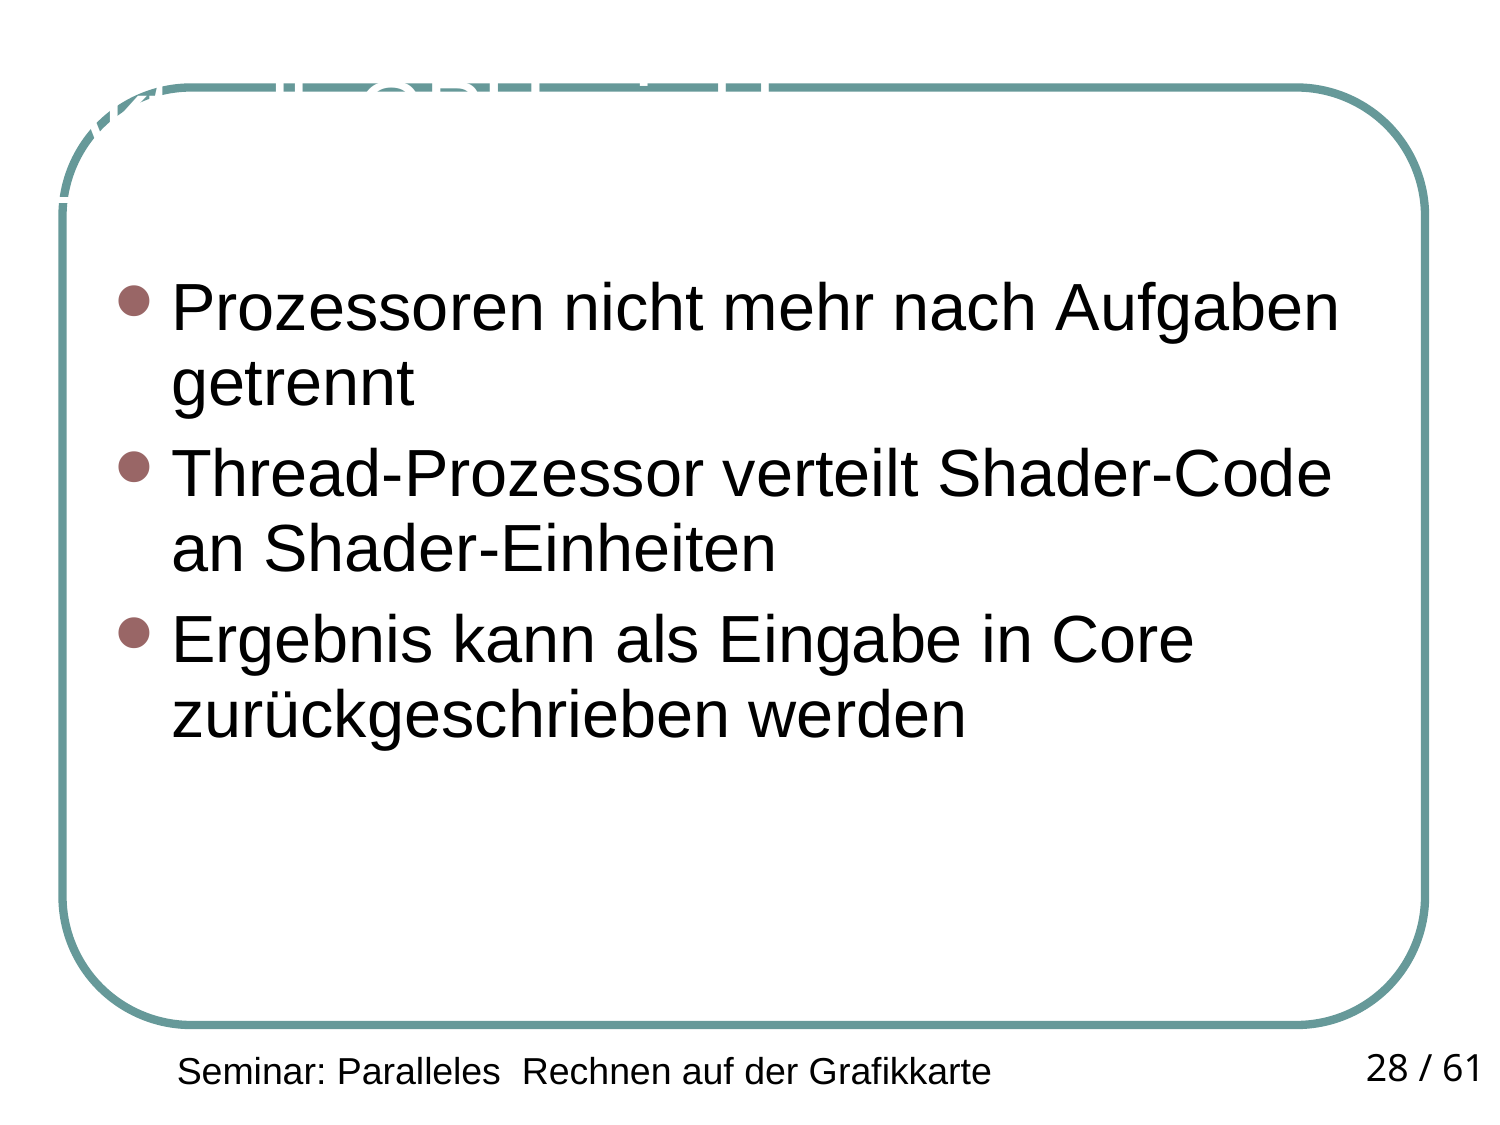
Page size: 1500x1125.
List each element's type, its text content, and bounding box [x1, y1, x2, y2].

title Aktuell: GPU wird homogener [31, 0, 1347, 226]
list Prozessoren nicht mehr nach Aufgaben getrennt Thread-Prozessor verteilt Shader-Code an Shader-Einheiten Ergebnis kann als Eingabe in Core zurückgeschrieben werden [99, 262, 1401, 989]
